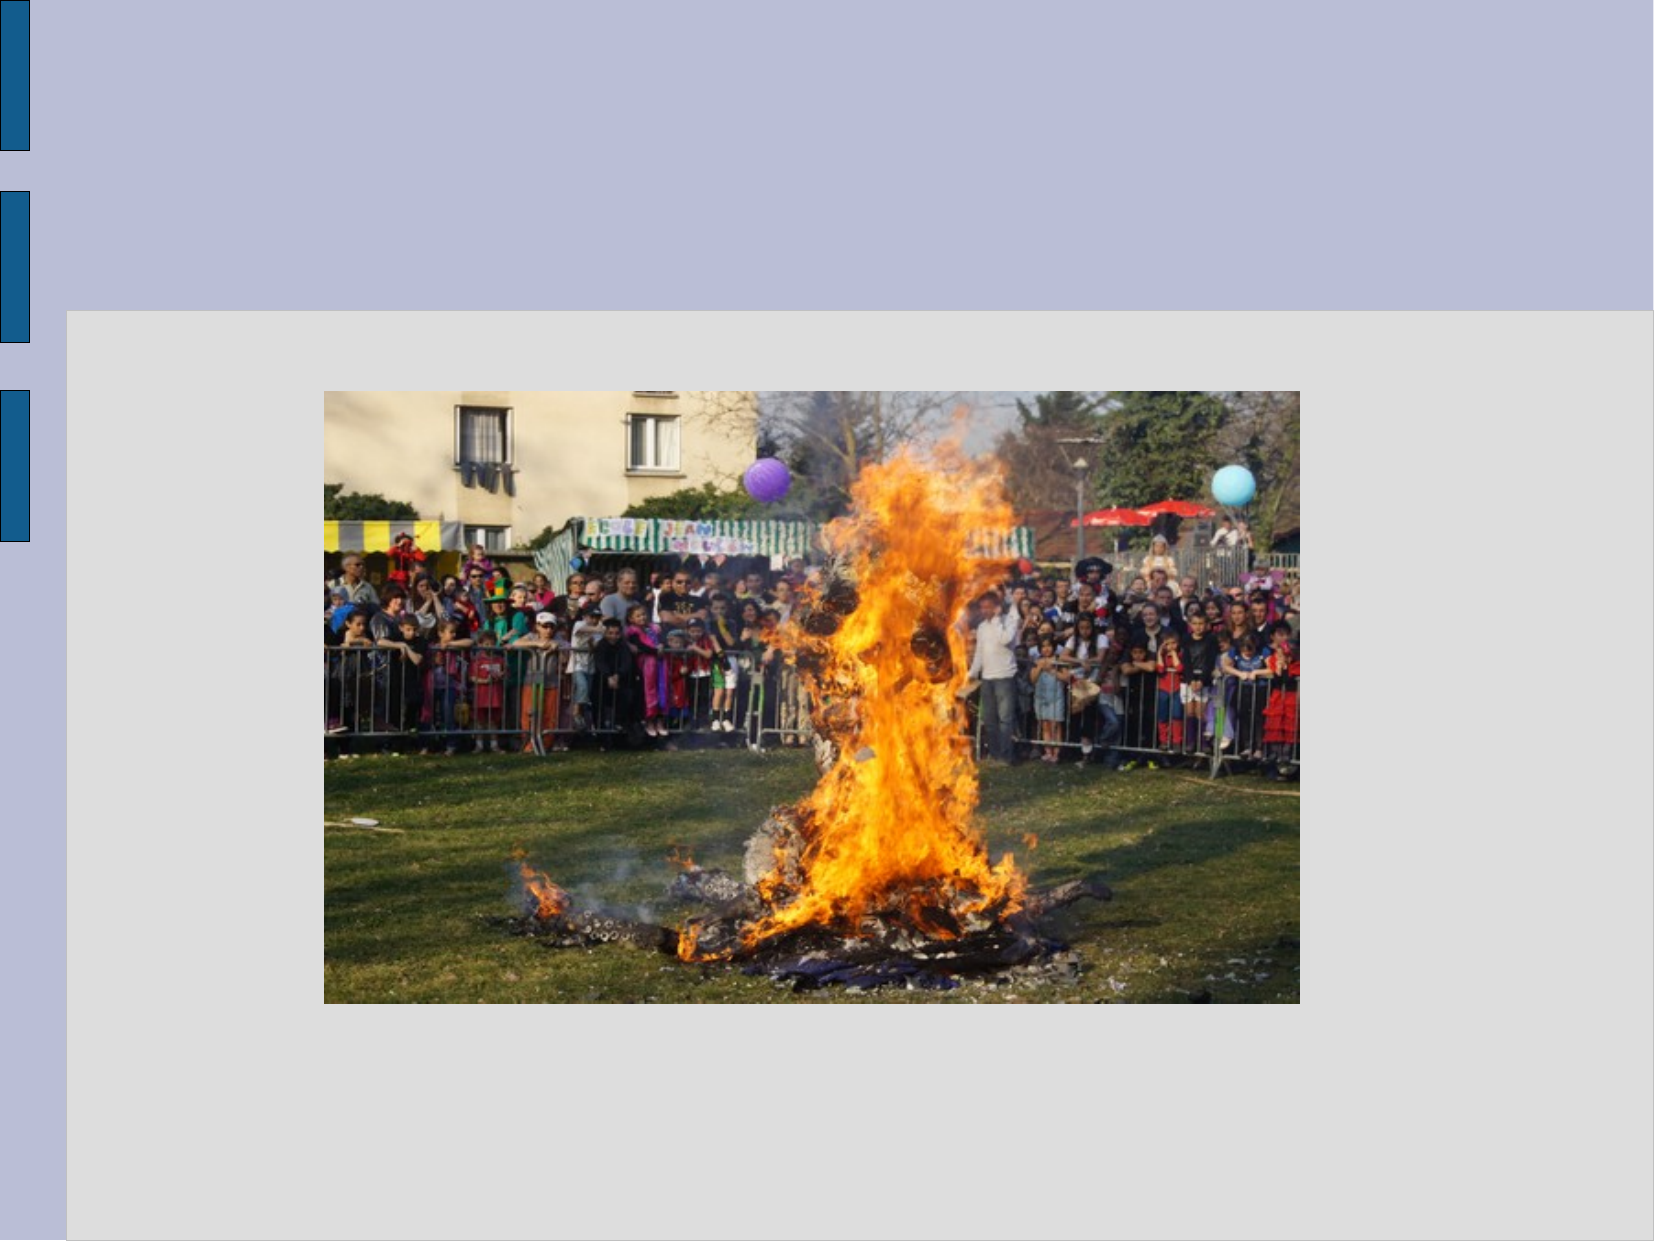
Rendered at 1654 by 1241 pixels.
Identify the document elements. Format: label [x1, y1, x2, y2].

picture [324, 391, 1300, 1004]
